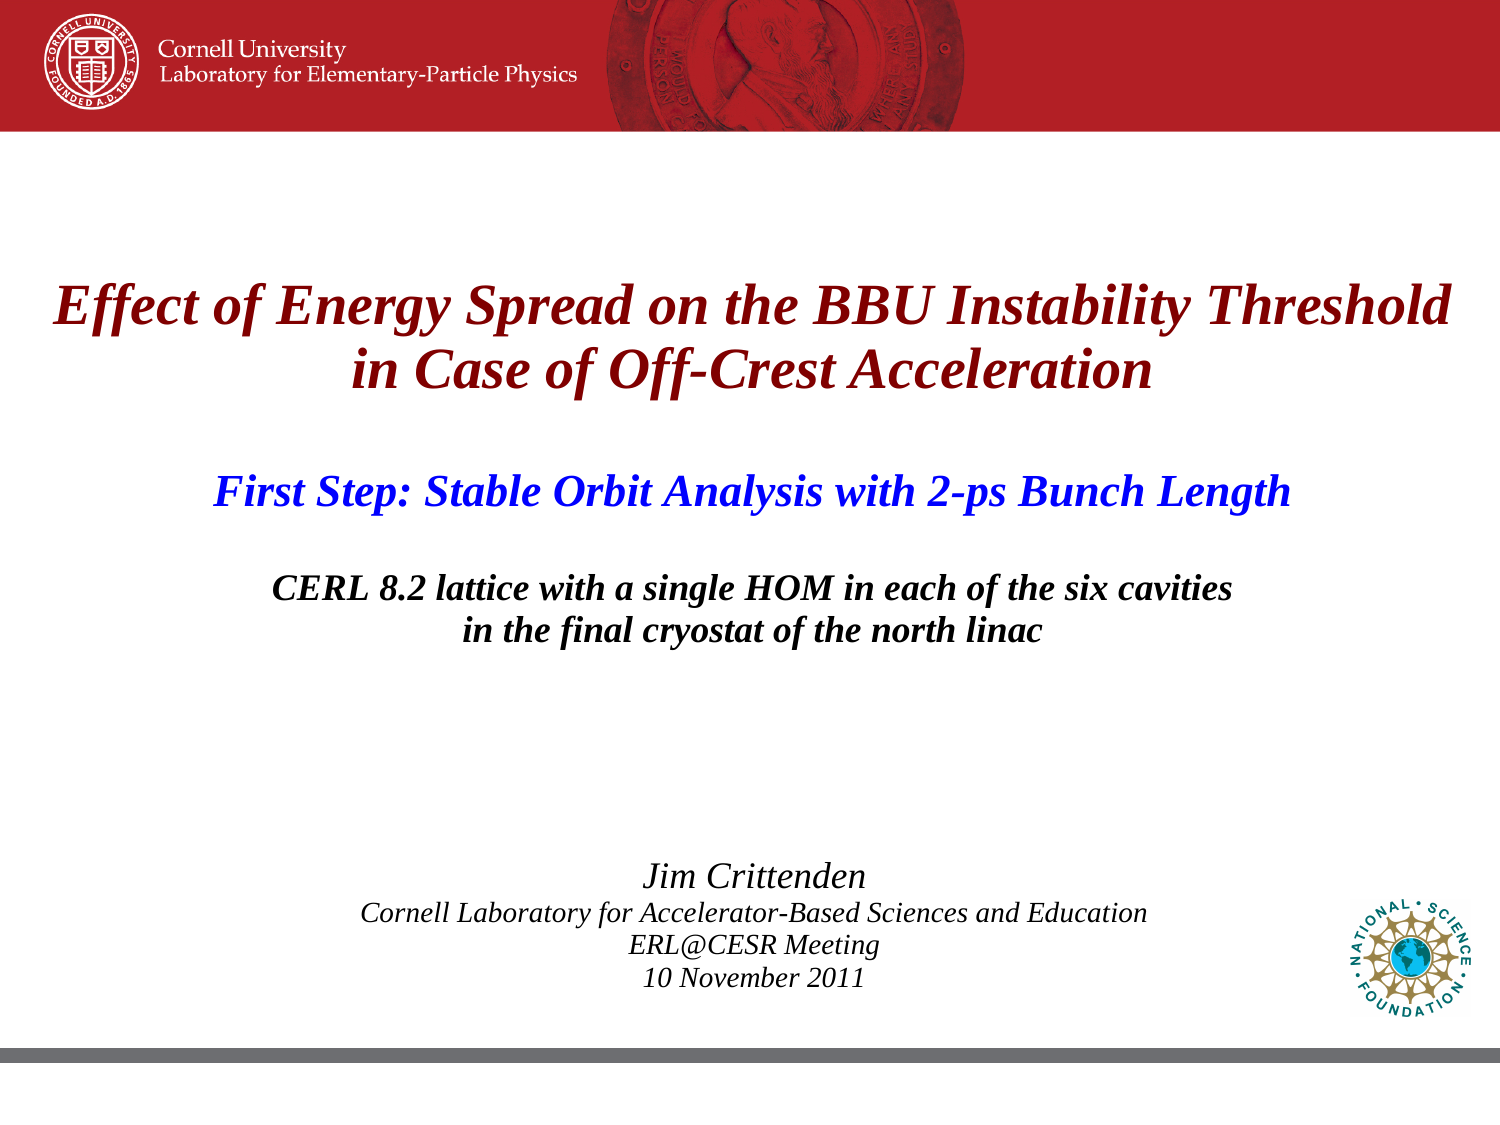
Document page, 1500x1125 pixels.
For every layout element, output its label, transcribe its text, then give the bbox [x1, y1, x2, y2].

subtitle Jim Crittenden Cornell Laboratory for Accelerator-Based Sciences and Education ERL@CESR Meeting 10 November 2011 [259, 855, 1250, 1031]
picture [0, 0, 1500, 132]
title Effect of Energy Spread on the BBU Instability Threshold in Case of Off-Crest Acceleration First Step: Stable Orbit Analysis with 2-ps Bunch Length CERL 8.2 lattice with a single HOM in each of the six cavities in the final cryostat of the north linac [33, 149, 1474, 773]
picture [1350, 899, 1471, 1017]
